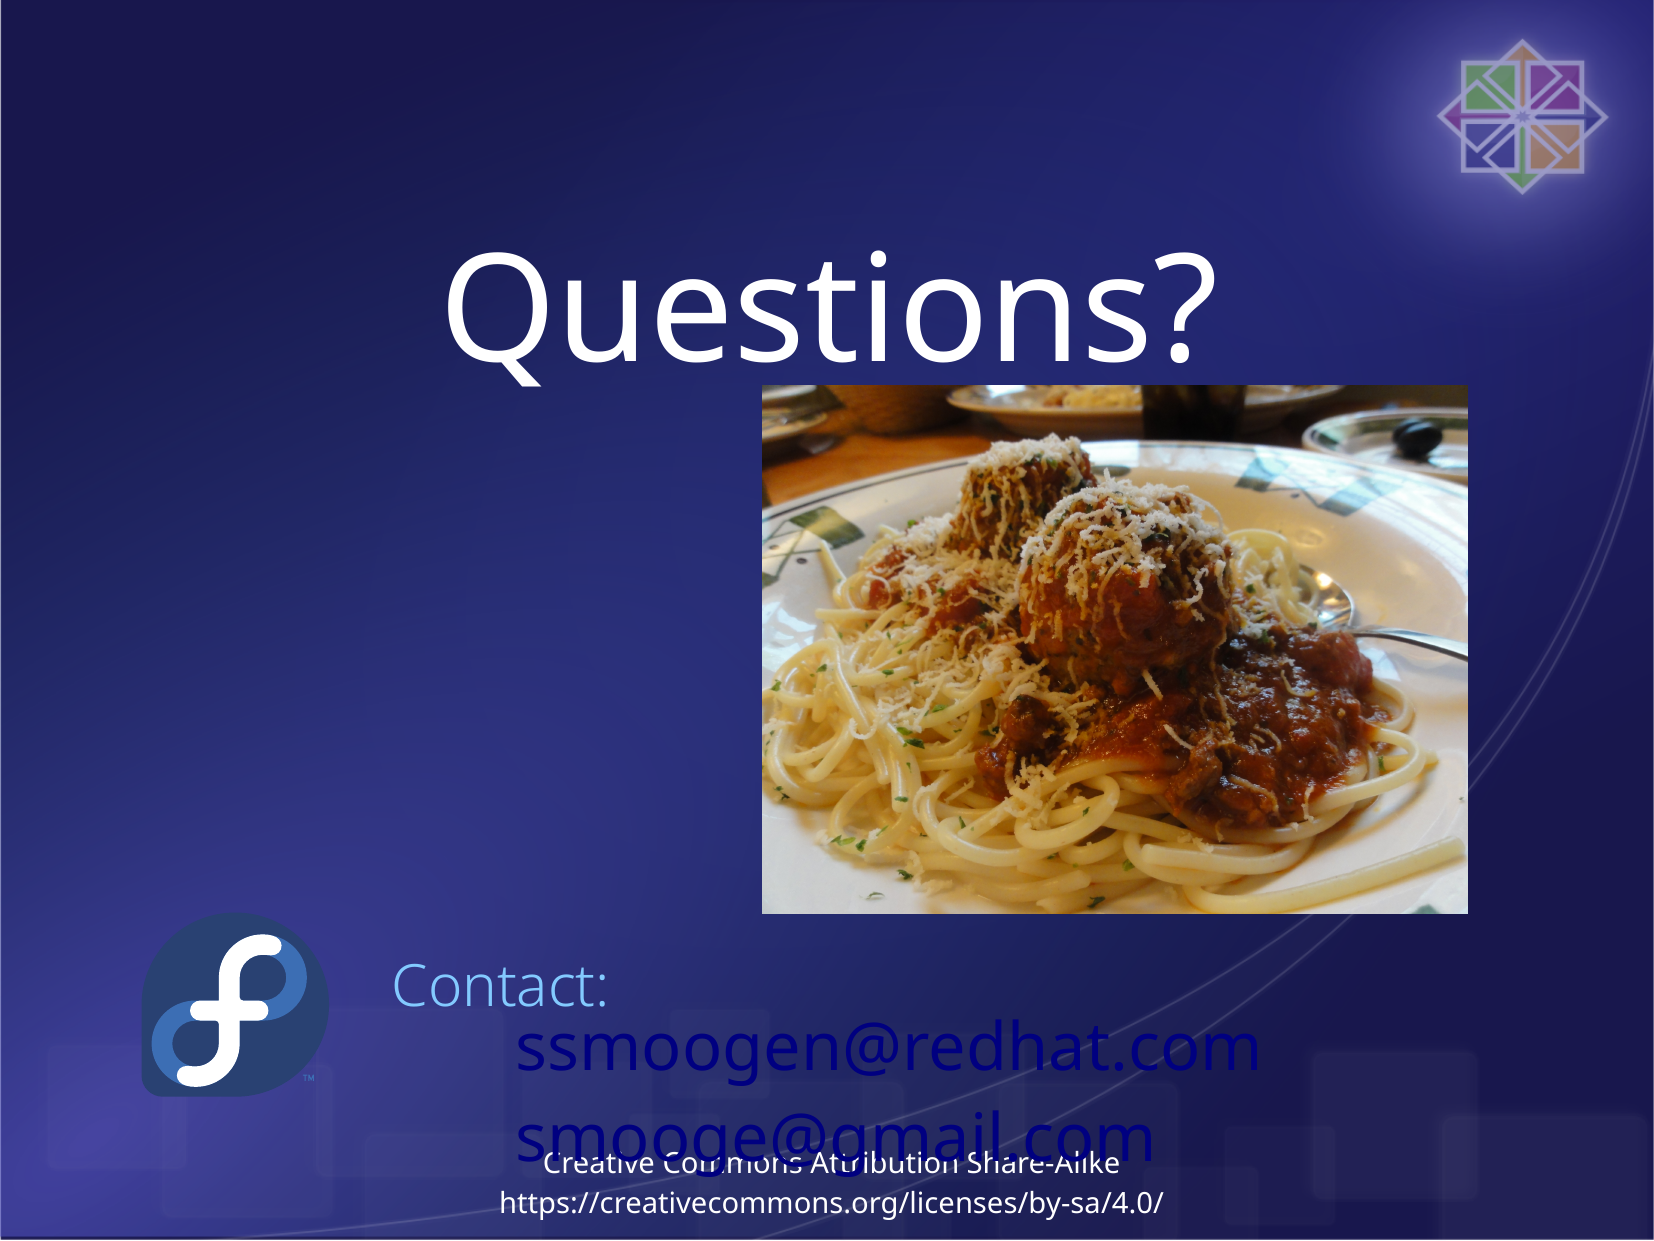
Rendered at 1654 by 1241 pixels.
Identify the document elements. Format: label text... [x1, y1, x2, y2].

text_box Contact: [377, 937, 676, 1017]
title Questions? [41, 201, 1617, 405]
text_box Creative Commons Attribution Share-Alike https://creativecommons.org/licenses/by-sa/4.0/ [496, 1135, 1167, 1222]
text_box ssmoogen@redhat.com smooge@gmail.com [500, 991, 1303, 1147]
picture [0, 0, 1654, 1241]
